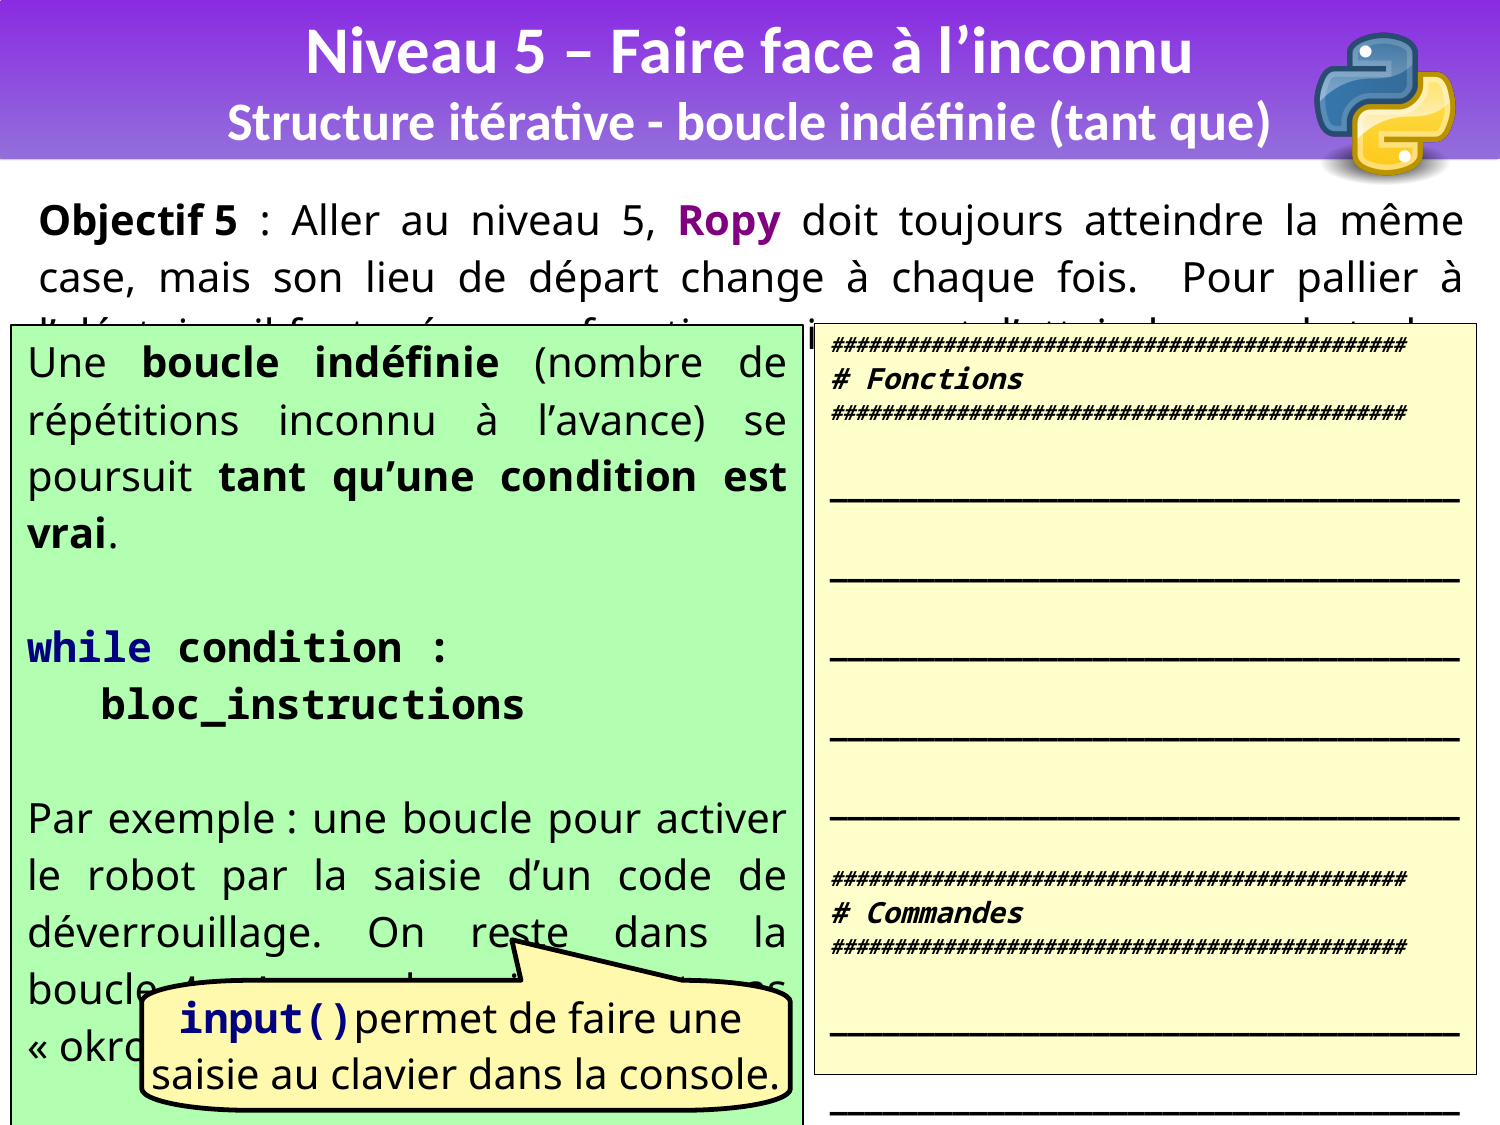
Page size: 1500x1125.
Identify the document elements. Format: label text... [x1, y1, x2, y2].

text_box input()permet de faire une saisie au clavier dans la console. [141, 939, 791, 1111]
text_box ############################################## # Fonctions ############################################## ____________________________________ ____________________________________ ____________________________________ ____________________________________ ____________________________________ ############################################## # Commandes ############################################## ____________________________________ ____________________________________ ____________________________________ ____________________________________ [814, 323, 1477, 1075]
text_box Une boucle indéfinie (nombre de répétitions inconnu à l’avance) se poursuit tant qu’une condition est vrai. while condition : bloc_instructions Par exemple : une boucle pour activer le robot par la saisie d’un code de déverrouillage. On reste dans la boucle tant que la saisie n’est pas « okropy ». saisie="" while saisie!="okropy" : saisie = input() [11, 324, 804, 968]
text_box Objectif 5 : Aller au niveau 5, Ropy doit toujours atteindre la même case, mais son lieu de départ change à chaque fois. Pour pallier à l’aléatoire, il faut créer une fonction qui permet d’atteindre un obstacle : mrp_avancer_mur(). [23, 183, 1480, 365]
picture [1305, 29, 1465, 183]
text_box Niveau 5 – Faire face à l’inconnu Structure itérative - boucle indéfinie (tant que) [0, 0, 1500, 159]
